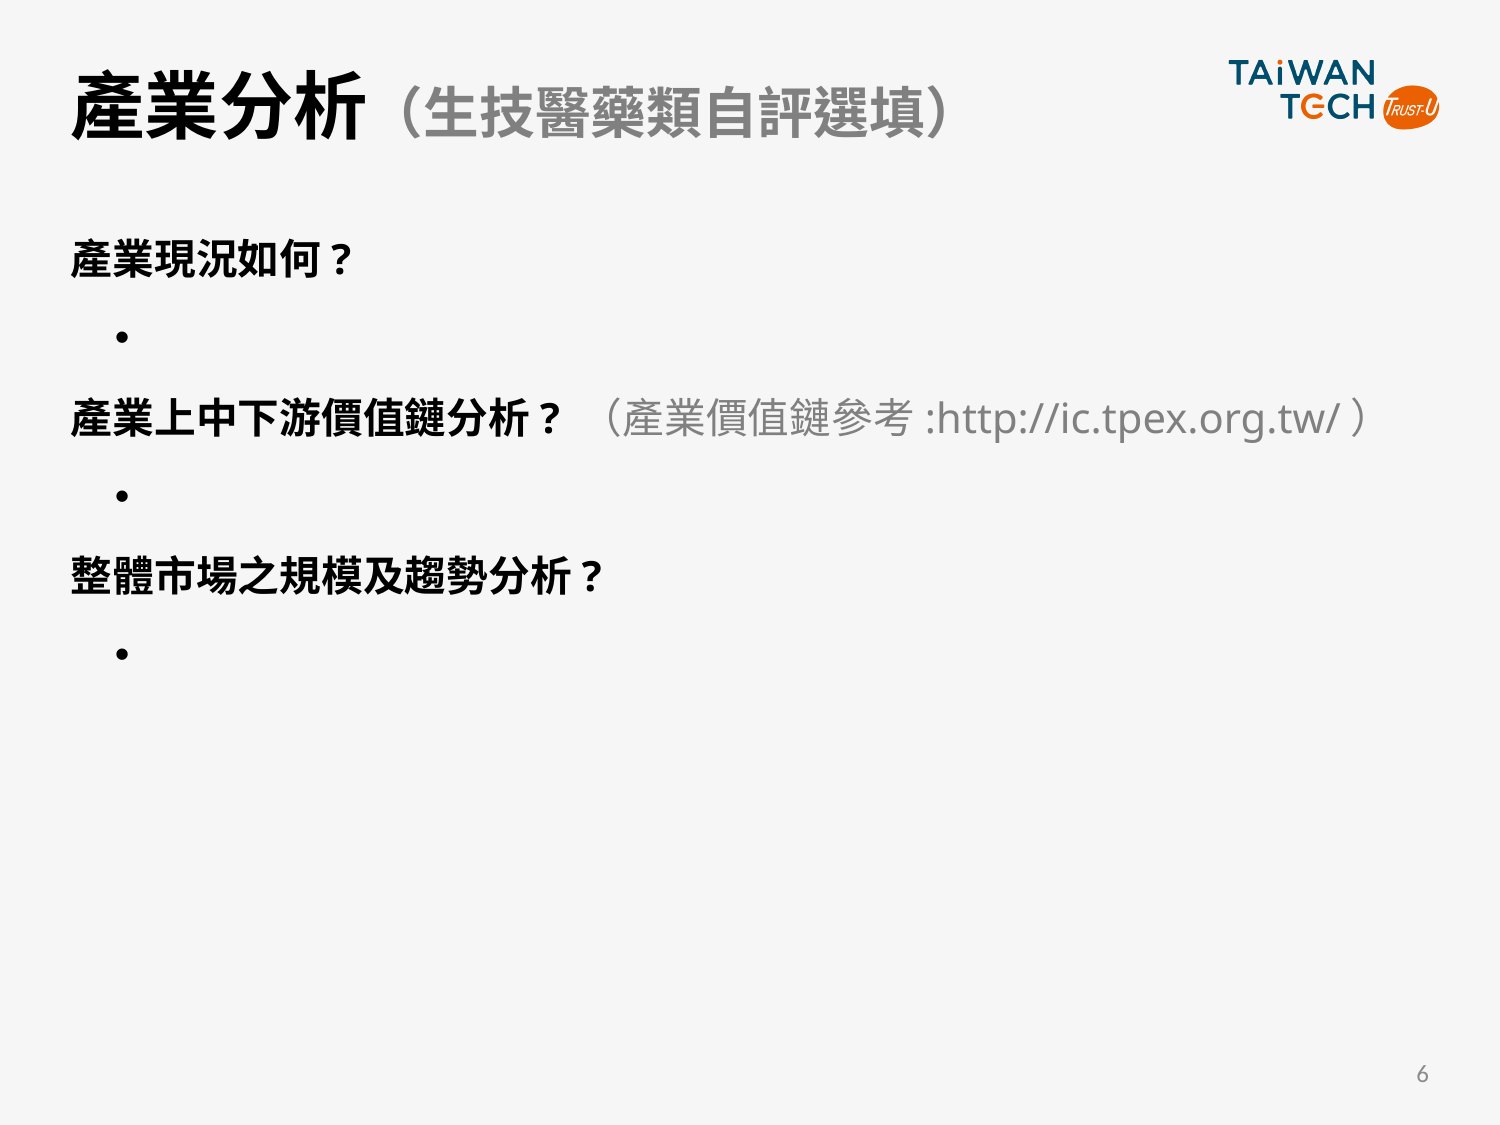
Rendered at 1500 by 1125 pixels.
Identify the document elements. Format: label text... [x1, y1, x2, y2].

list 產業現況如何? 產業上中下游價值鏈分析? （產業價值鏈參考:http://ic.tpex.org.tw/） 整體市場之規模及趨勢分析? [55, 200, 1444, 1021]
title 產業分析（生技醫藥類自評選填） [55, 33, 1444, 156]
slide_number <編號> [1106, 1042, 1445, 1103]
